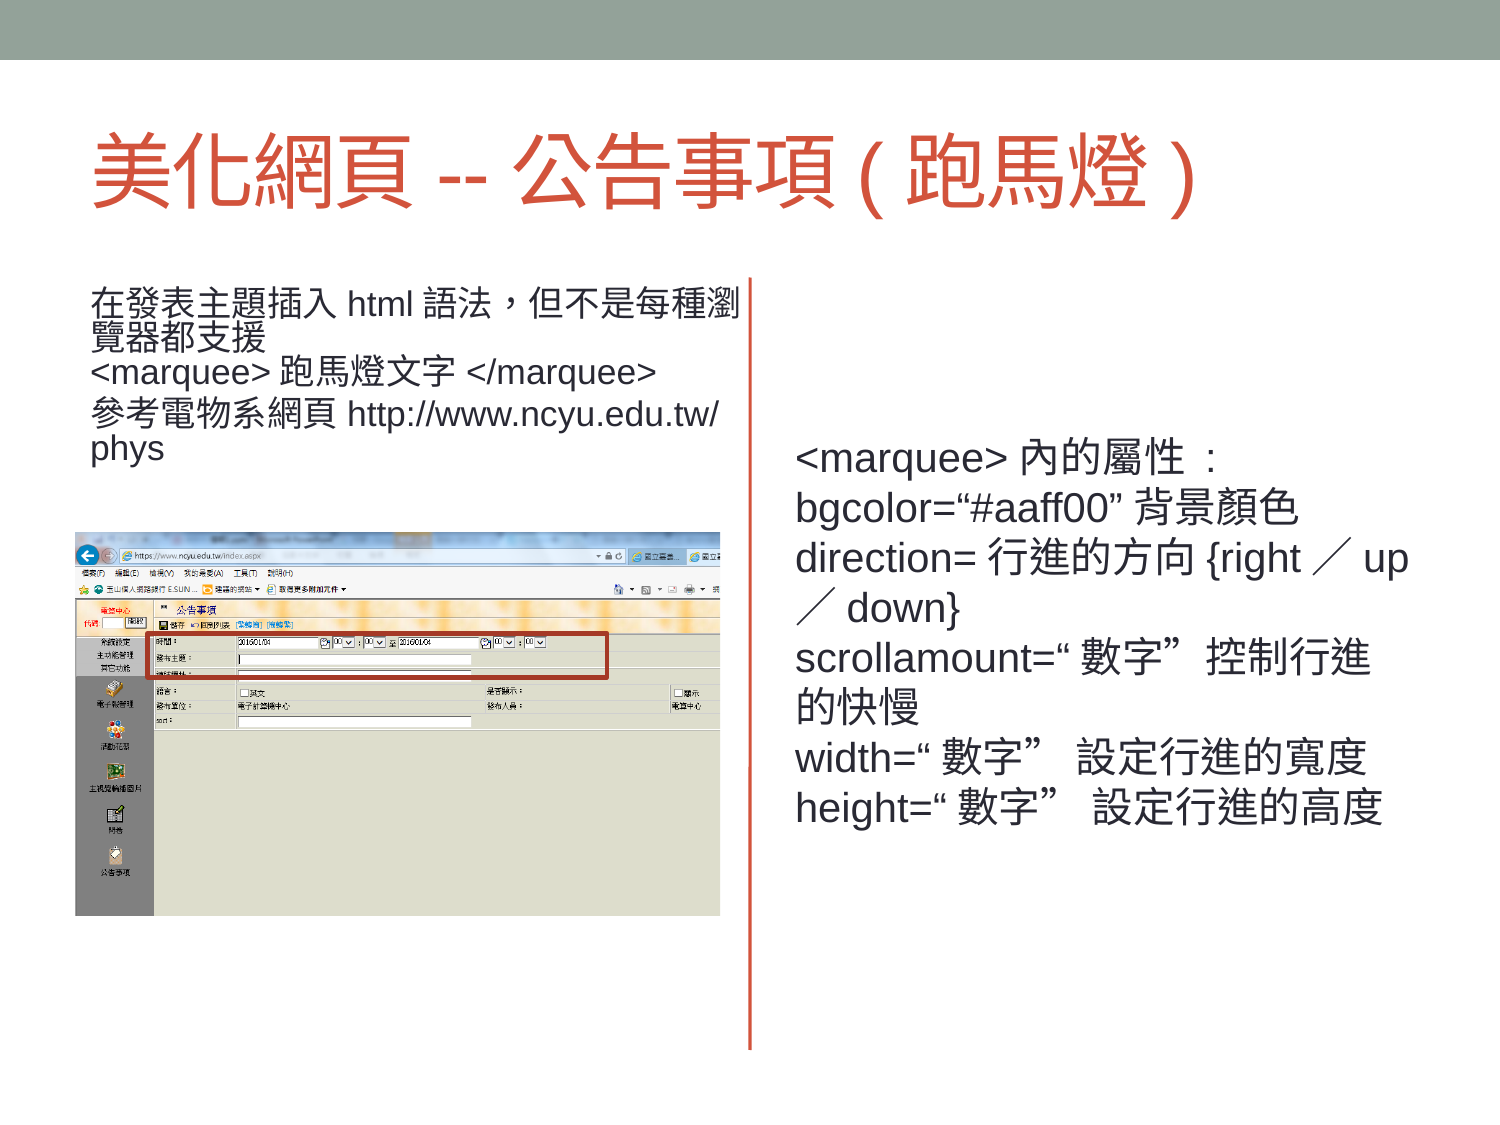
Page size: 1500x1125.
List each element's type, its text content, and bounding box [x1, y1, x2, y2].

list <marquee>內的屬性 : bgcolor=“#aaff00”背景顏色 direction=行進的方向{right／up／down} scrollamount=“數字”控制行進的快慢 width=“數字” 設定行進的寬度 height=“數字” 設定行進的高度 [780, 275, 1426, 1047]
text_box [148, 633, 607, 677]
picture [75, 532, 721, 916]
list 在發表主題插入html語法，但不是每種瀏覽器都支援 <marquee>跑馬燈文字</marquee> 參考電物系網頁http://www.ncyu.edu.tw/phys [75, 275, 762, 516]
title 美化網頁--公告事項(跑馬燈) [75, 87, 1426, 251]
